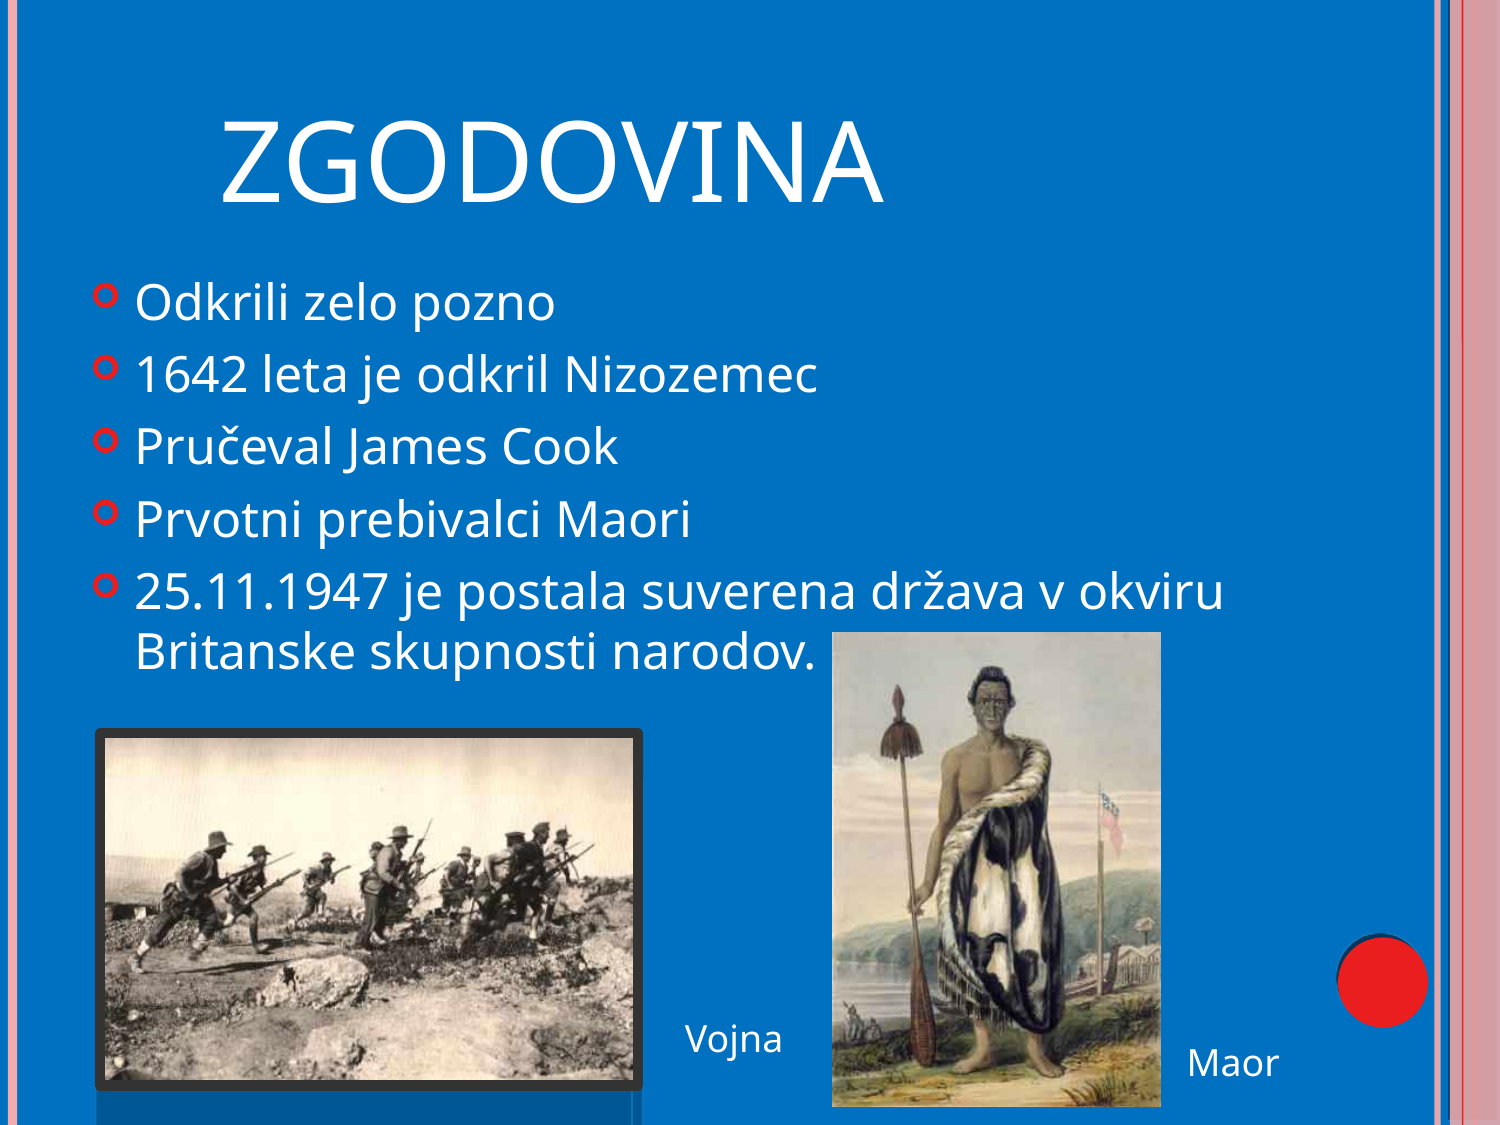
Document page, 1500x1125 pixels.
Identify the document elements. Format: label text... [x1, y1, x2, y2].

list Odkrili zelo pozno 1642 leta je odkril Nizozemec Pručeval James Cook Prvotni prebivalci Maori 25.11.1947 je postala suverena država v okviru Britanske skupnosti narodov. [75, 262, 1300, 1062]
text_box Maor [1171, 1031, 1295, 1092]
title zgodovina [75, 45, 1300, 233]
picture [832, 632, 1161, 1107]
picture [105, 738, 633, 1081]
text_box Vojna [670, 1007, 809, 1068]
